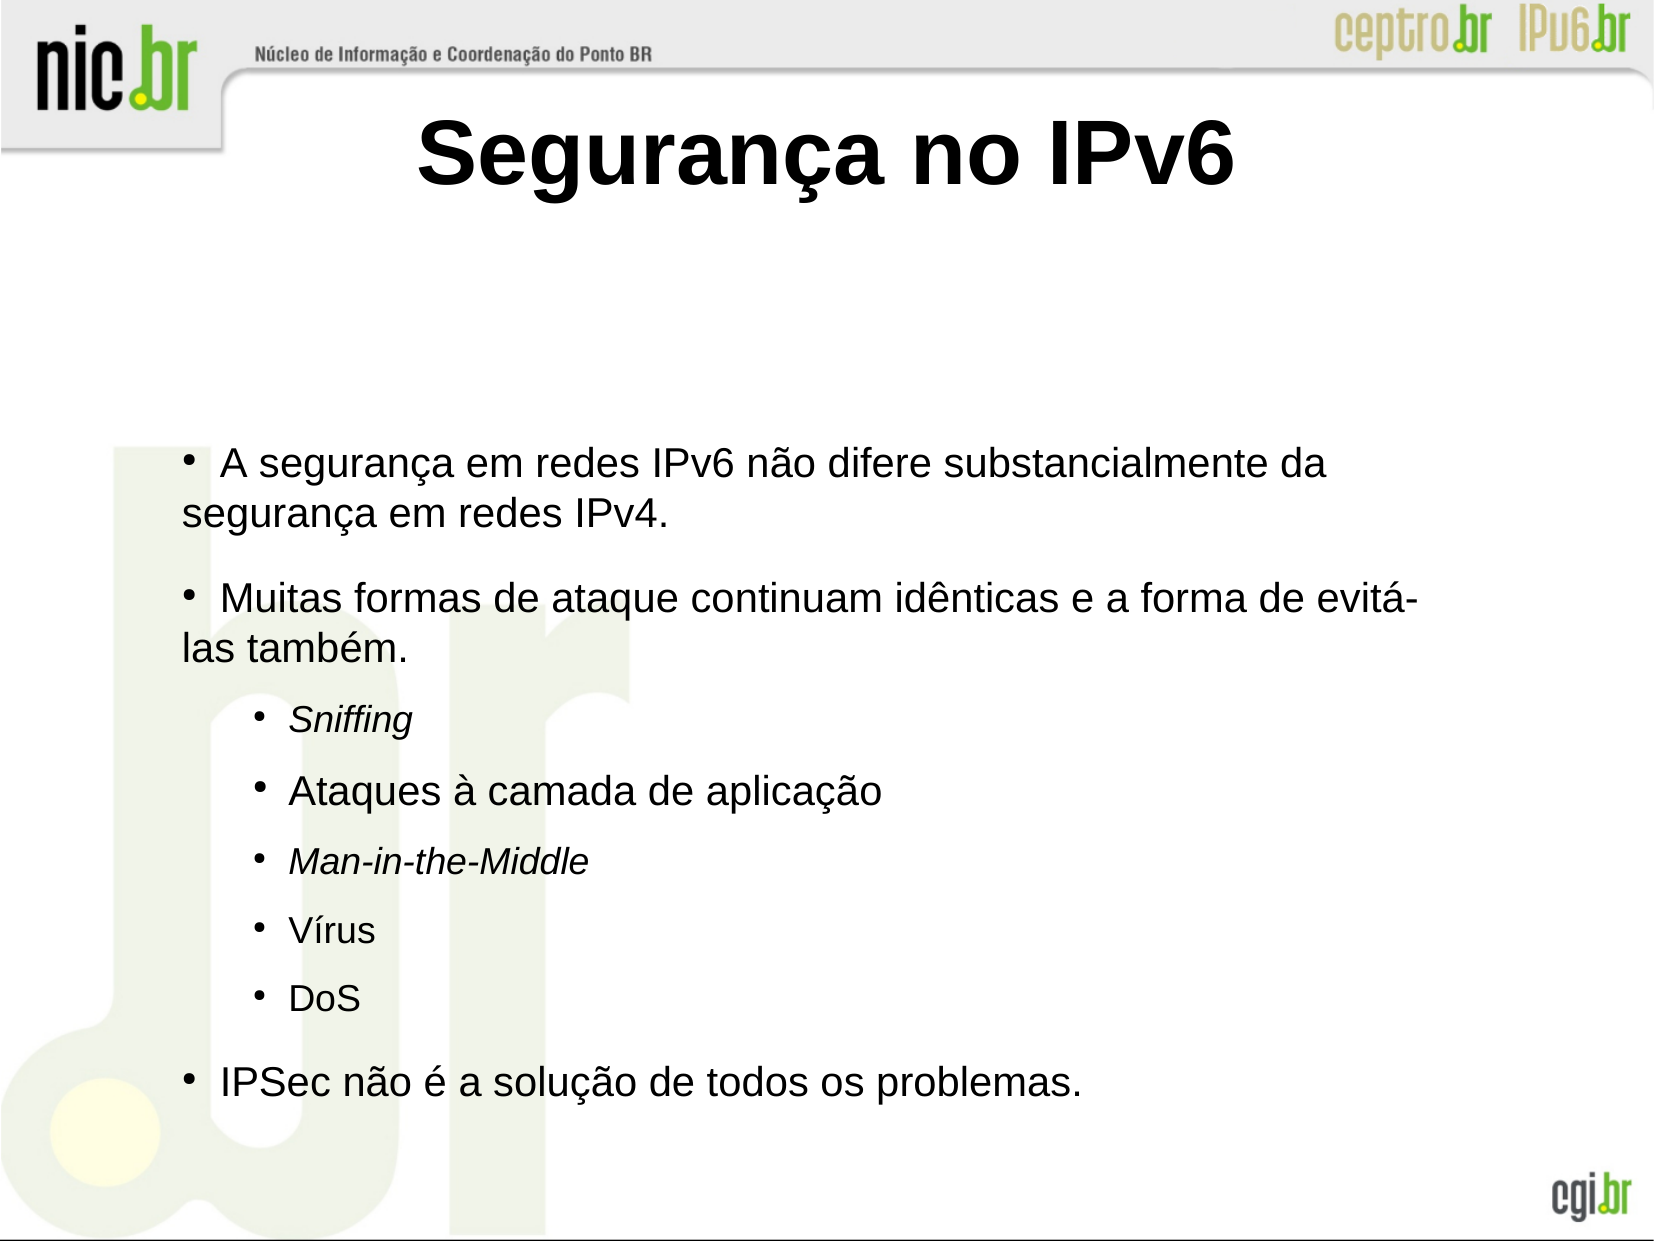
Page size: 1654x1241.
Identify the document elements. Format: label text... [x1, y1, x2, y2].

text_box A segurança em redes IPv6 não difere substancialmente da segurança em redes IPv4. Muitas formas de ataque continuam idênticas e a forma de evitá-las também. Sniffing Ataques à camada de aplicação Man-in-the-Middle Vírus DoS IPSec não é a solução de todos os problemas. [167, 428, 1487, 978]
text_box Segurança no IPv6 [103, 85, 1551, 204]
picture [0, 0, 1654, 1241]
